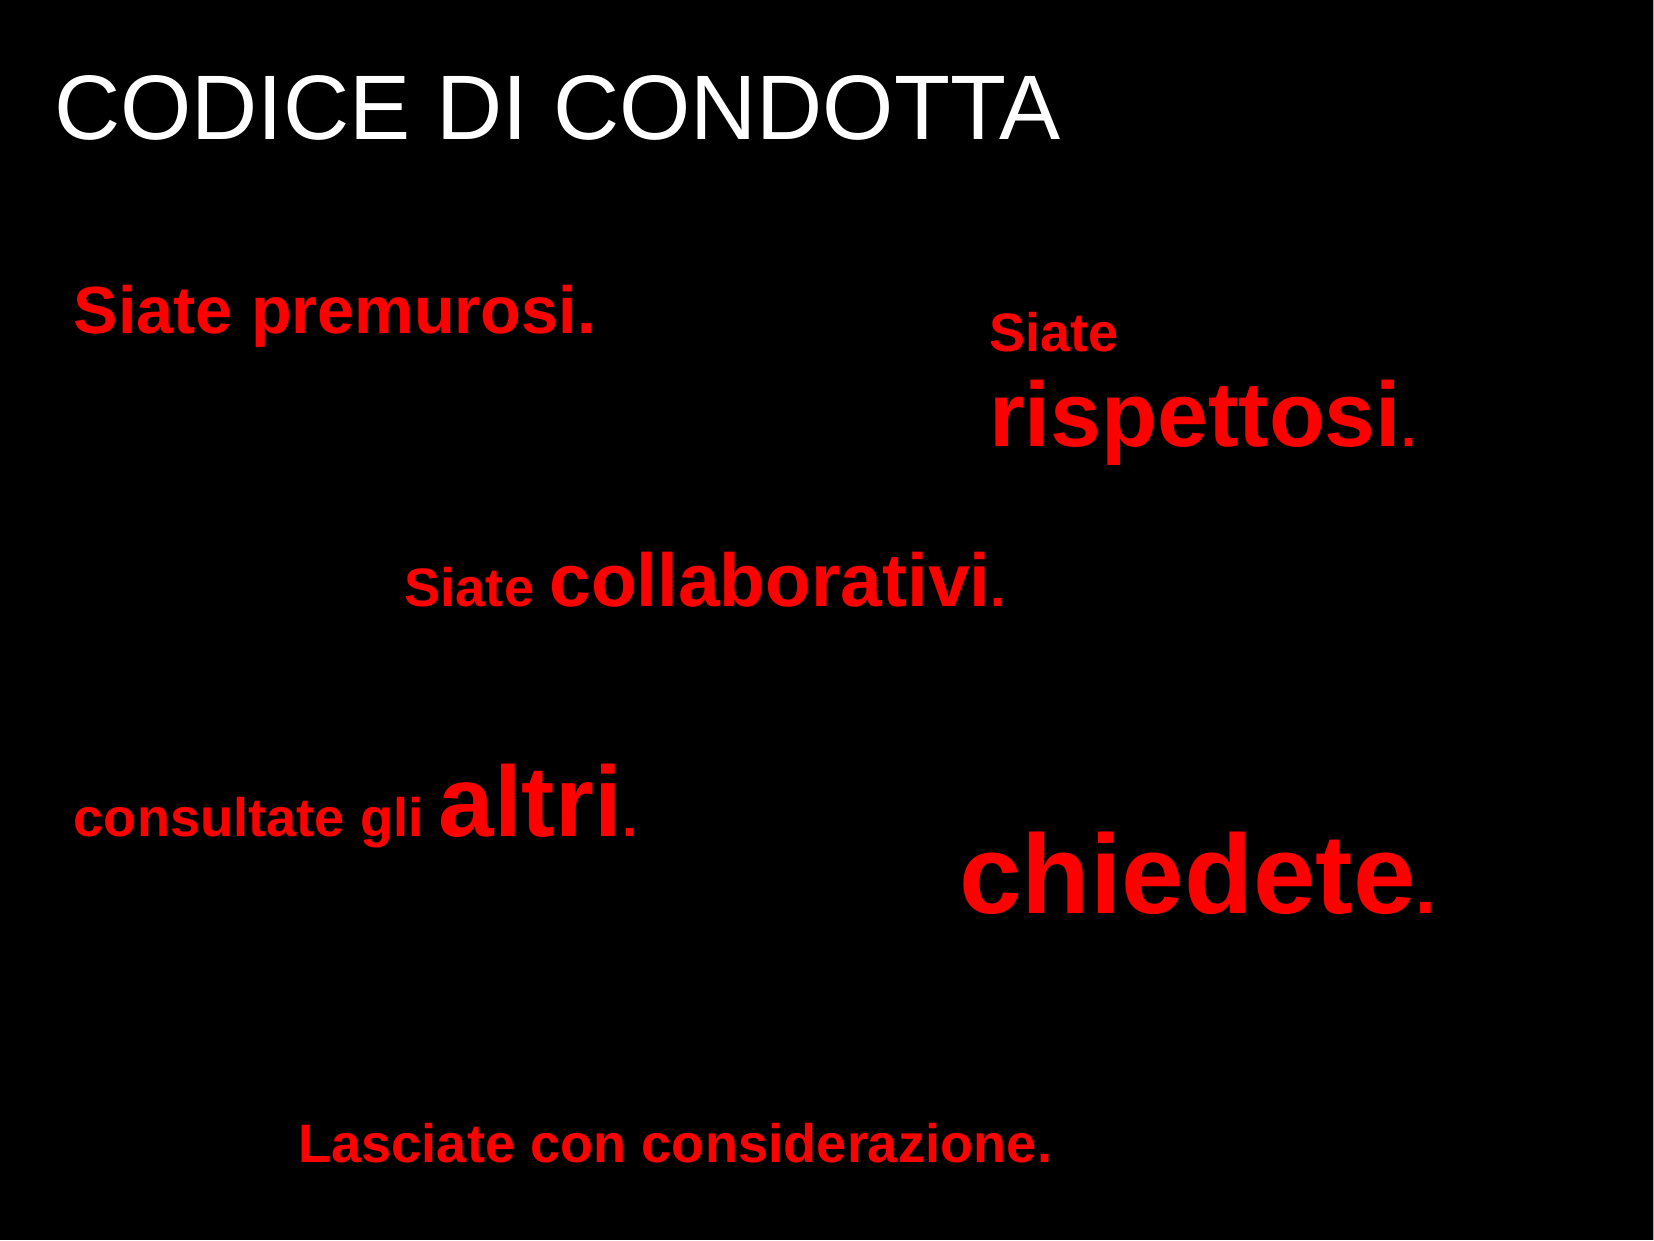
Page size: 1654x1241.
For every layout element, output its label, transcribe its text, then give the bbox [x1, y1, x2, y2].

text_box consultate gli altri. [59, 738, 739, 865]
text_box Siate rispettosi. [974, 295, 1448, 474]
text_box chiedete. [944, 804, 1506, 945]
text_box Siate collaborativi. [389, 531, 1063, 650]
text_box Lasciate con considerazione. [283, 1105, 1146, 1182]
text_box CODICE DI CONDOTTA [39, 48, 1565, 167]
text_box Siate premurosi. [59, 265, 650, 356]
